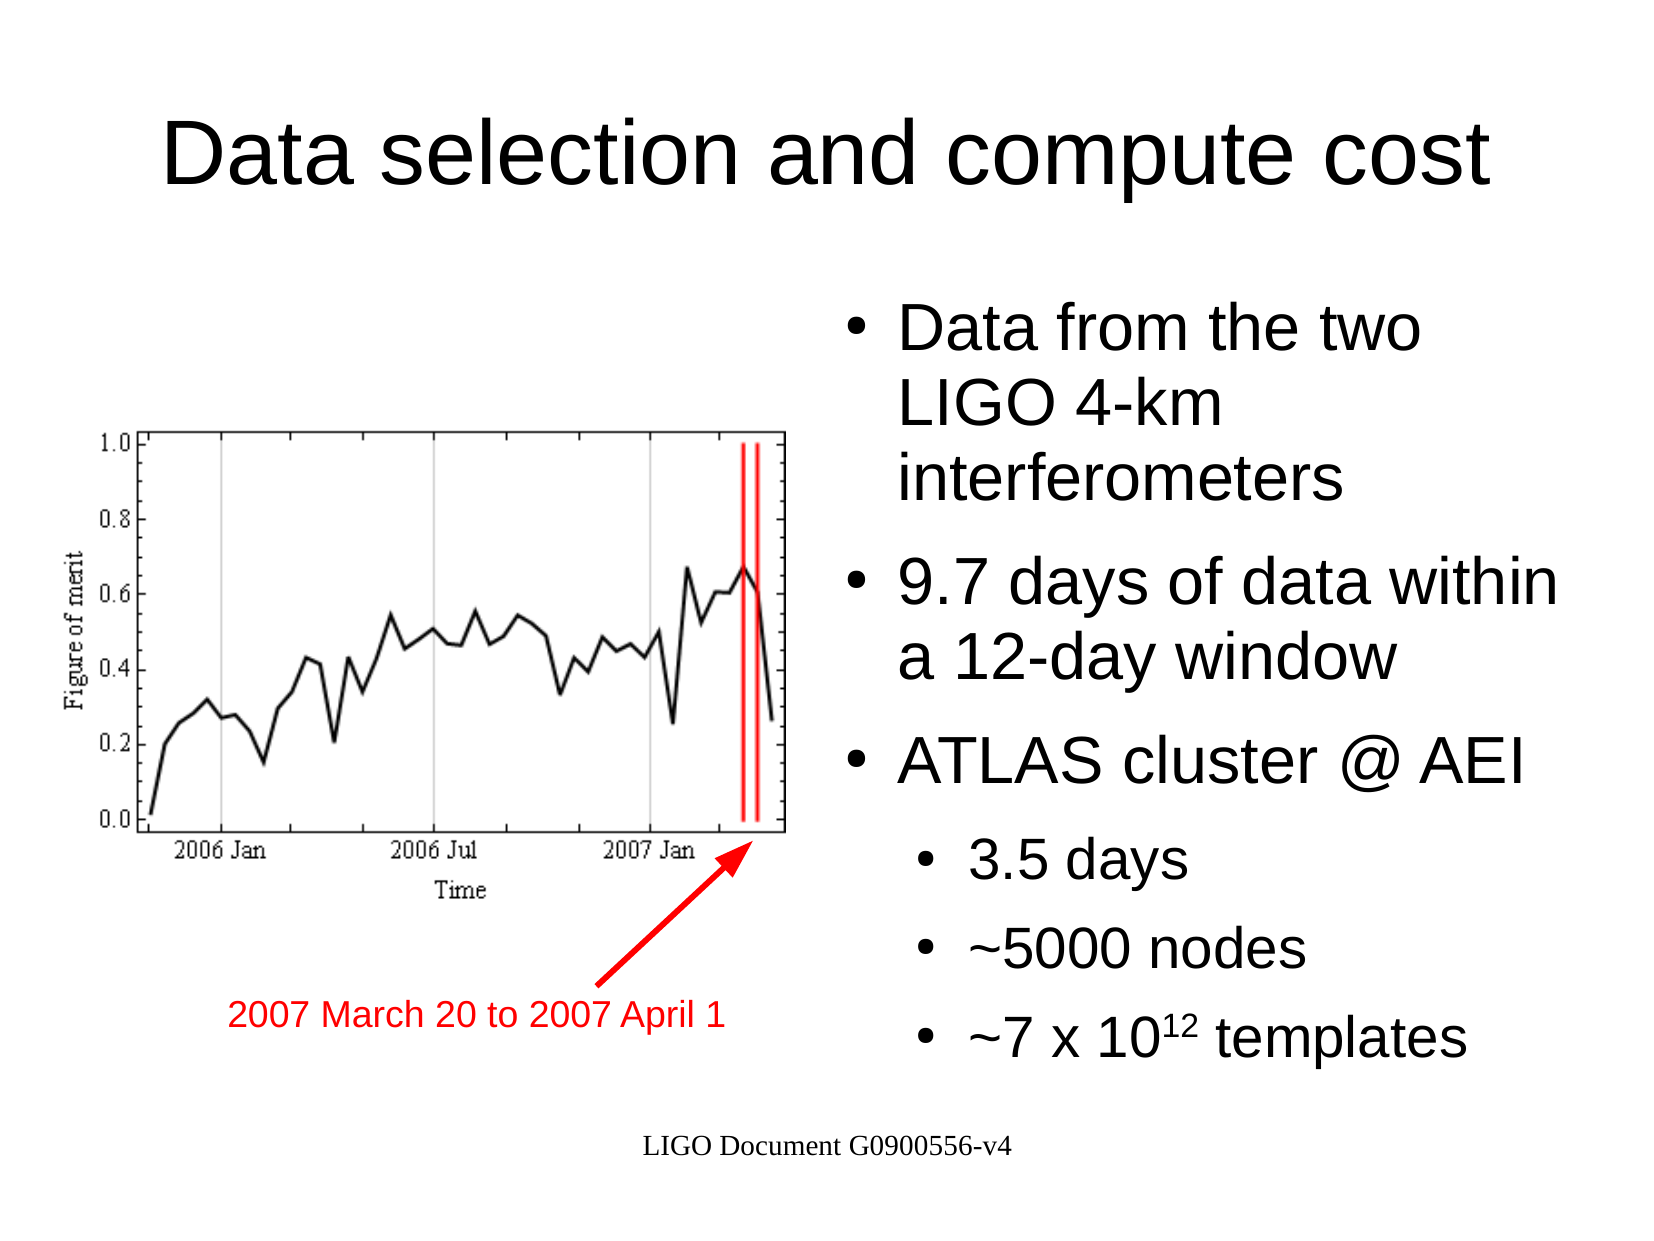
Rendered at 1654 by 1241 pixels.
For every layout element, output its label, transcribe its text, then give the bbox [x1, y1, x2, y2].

picture [59, 397, 786, 908]
list Data from the two LIGO 4-km interferometers 9.7 days of data within a 12-day window ATLAS cluster @ AEI 3.5 days ~5000 nodes ~7 x 1012 templates [826, 290, 1595, 1109]
title Data selection and compute cost [82, 49, 1571, 257]
text_box 2007 March 20 to 2007 April 1 [212, 986, 745, 1046]
